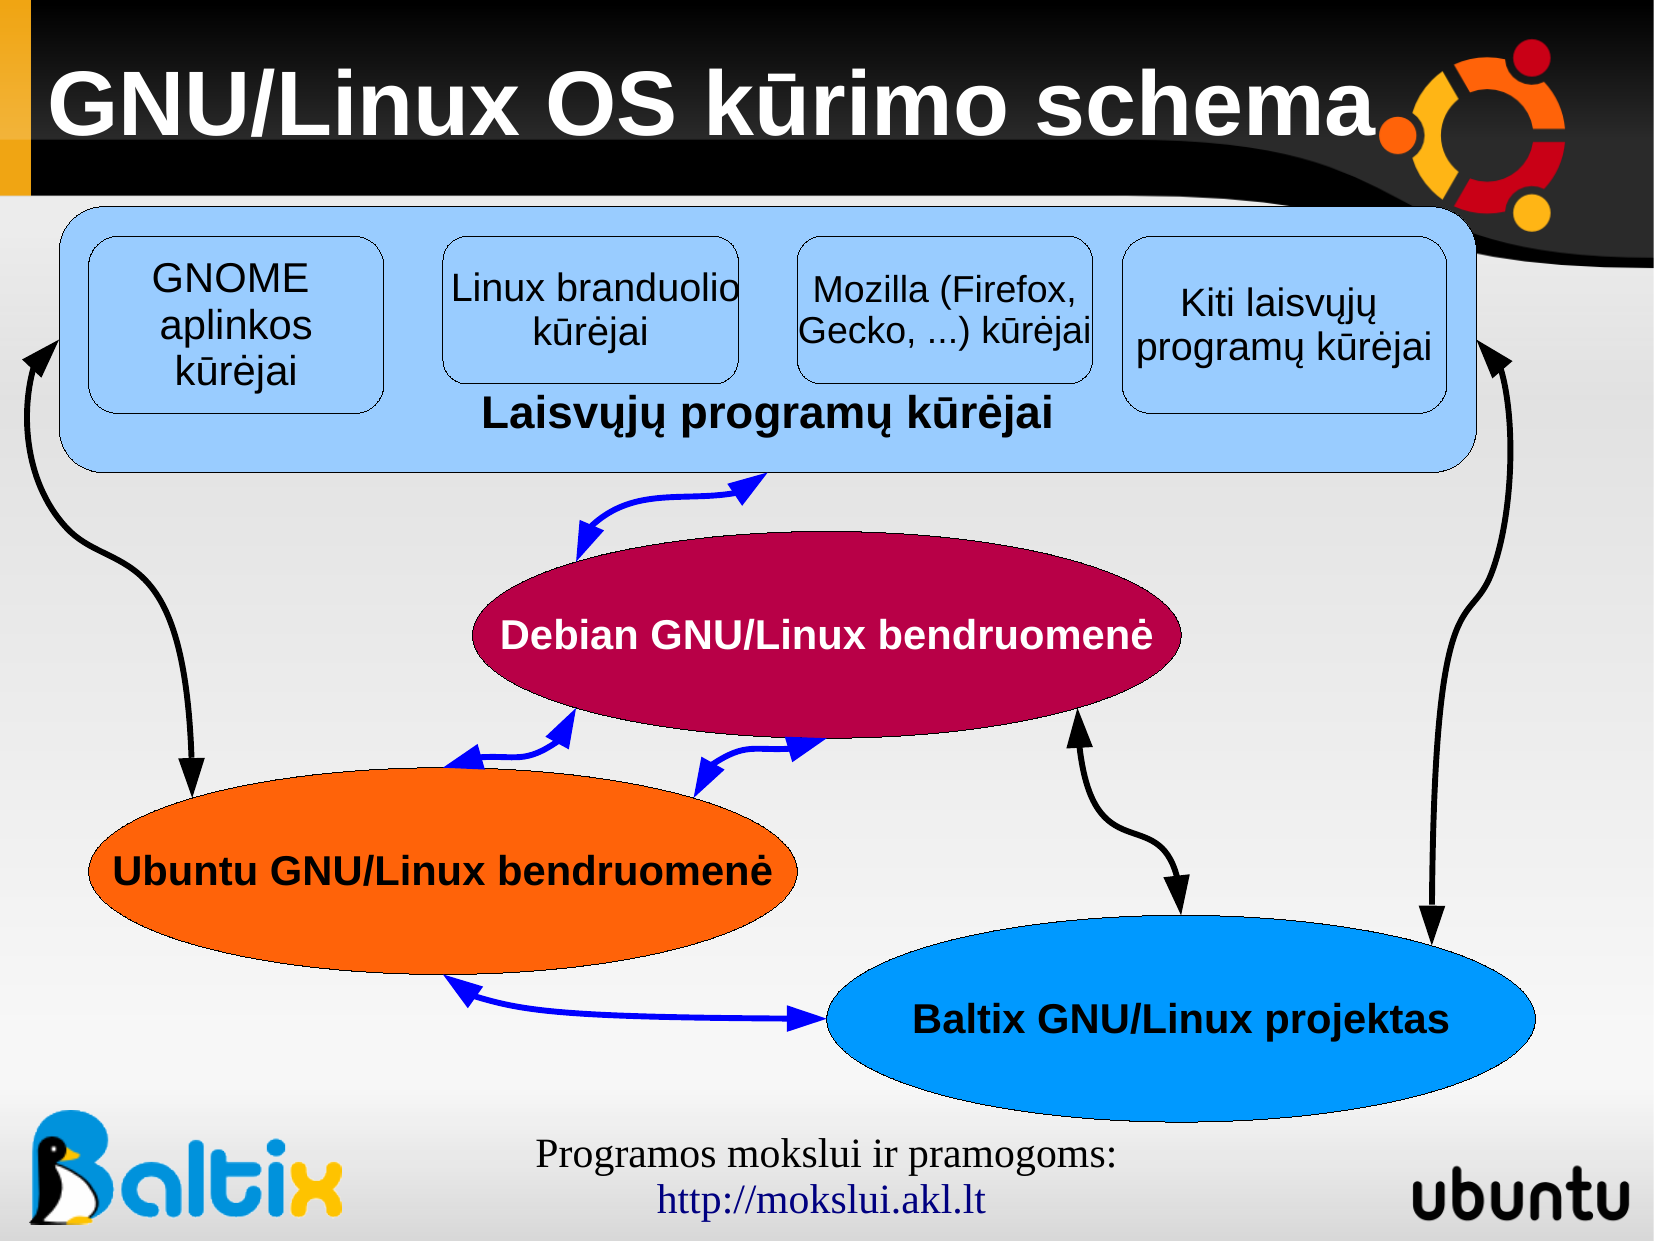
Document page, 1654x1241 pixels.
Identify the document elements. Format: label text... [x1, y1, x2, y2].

text_box Baltix GNU/Linux projektas [826, 915, 1536, 1123]
picture [579, 344, 1507, 945]
text_box Laisvųjų programų kūrėjai [59, 206, 1477, 473]
text_box Mozilla (Firefox, Gecko, ...) kūrėjai [797, 236, 1093, 384]
text_box Debian GNU/Linux bendruomenė [472, 531, 1182, 739]
picture [30, 342, 762, 797]
text_box GNOME aplinkos kūrėjai [88, 236, 384, 414]
title GNU/Linux OS kūrimo schema [47, 0, 1536, 208]
picture [449, 709, 1180, 1018]
text_box Ubuntu GNU/Linux bendruomenė [88, 767, 798, 975]
picture [483, 709, 786, 797]
text_box Linux branduolio kūrėjai [442, 236, 739, 384]
text_box Kiti laisvųjų programų kūrėjai [1122, 236, 1447, 414]
picture [0, 0, 1654, 1241]
